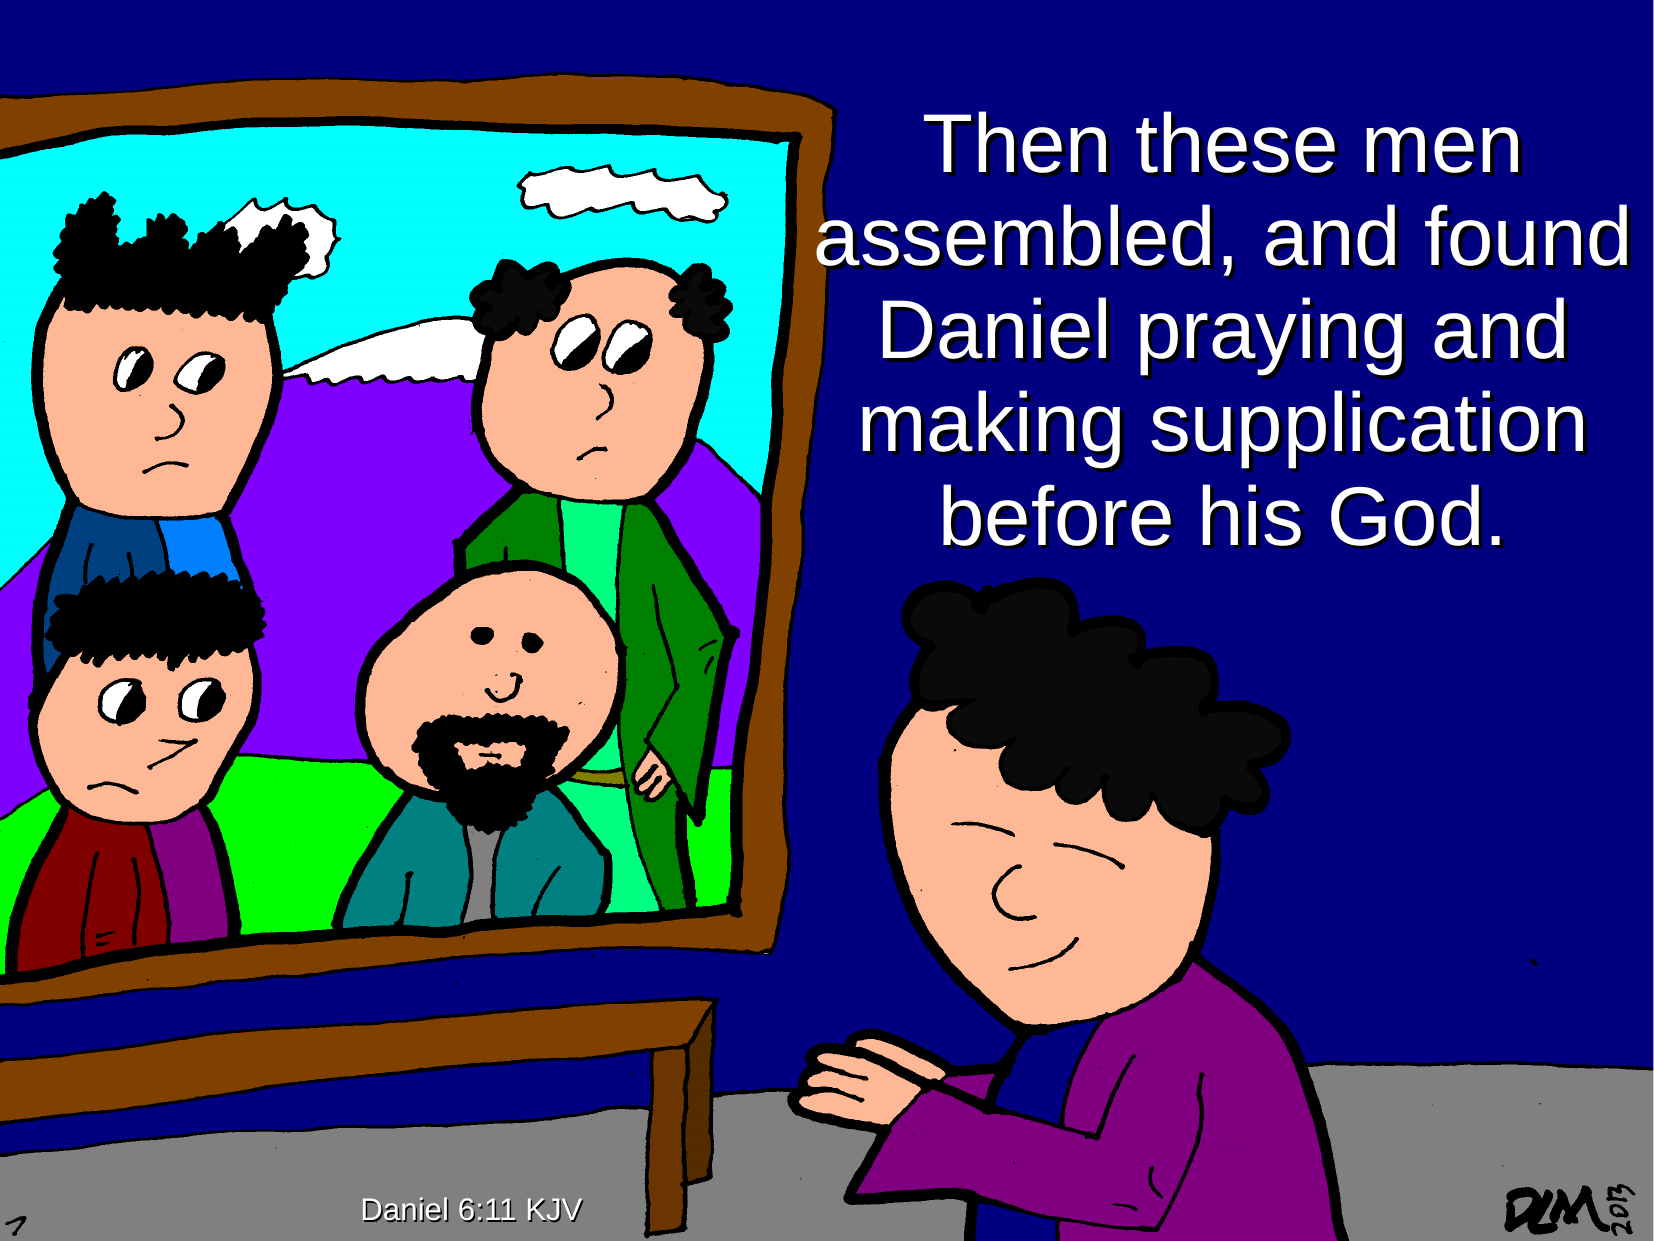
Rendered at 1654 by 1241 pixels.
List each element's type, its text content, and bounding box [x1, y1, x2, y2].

text_box Then these men assembled, and found Daniel praying and making supplication before his God. [795, 90, 1652, 571]
text_box Daniel 6:11 KJV [313, 1185, 631, 1235]
picture [0, 0, 1654, 1241]
